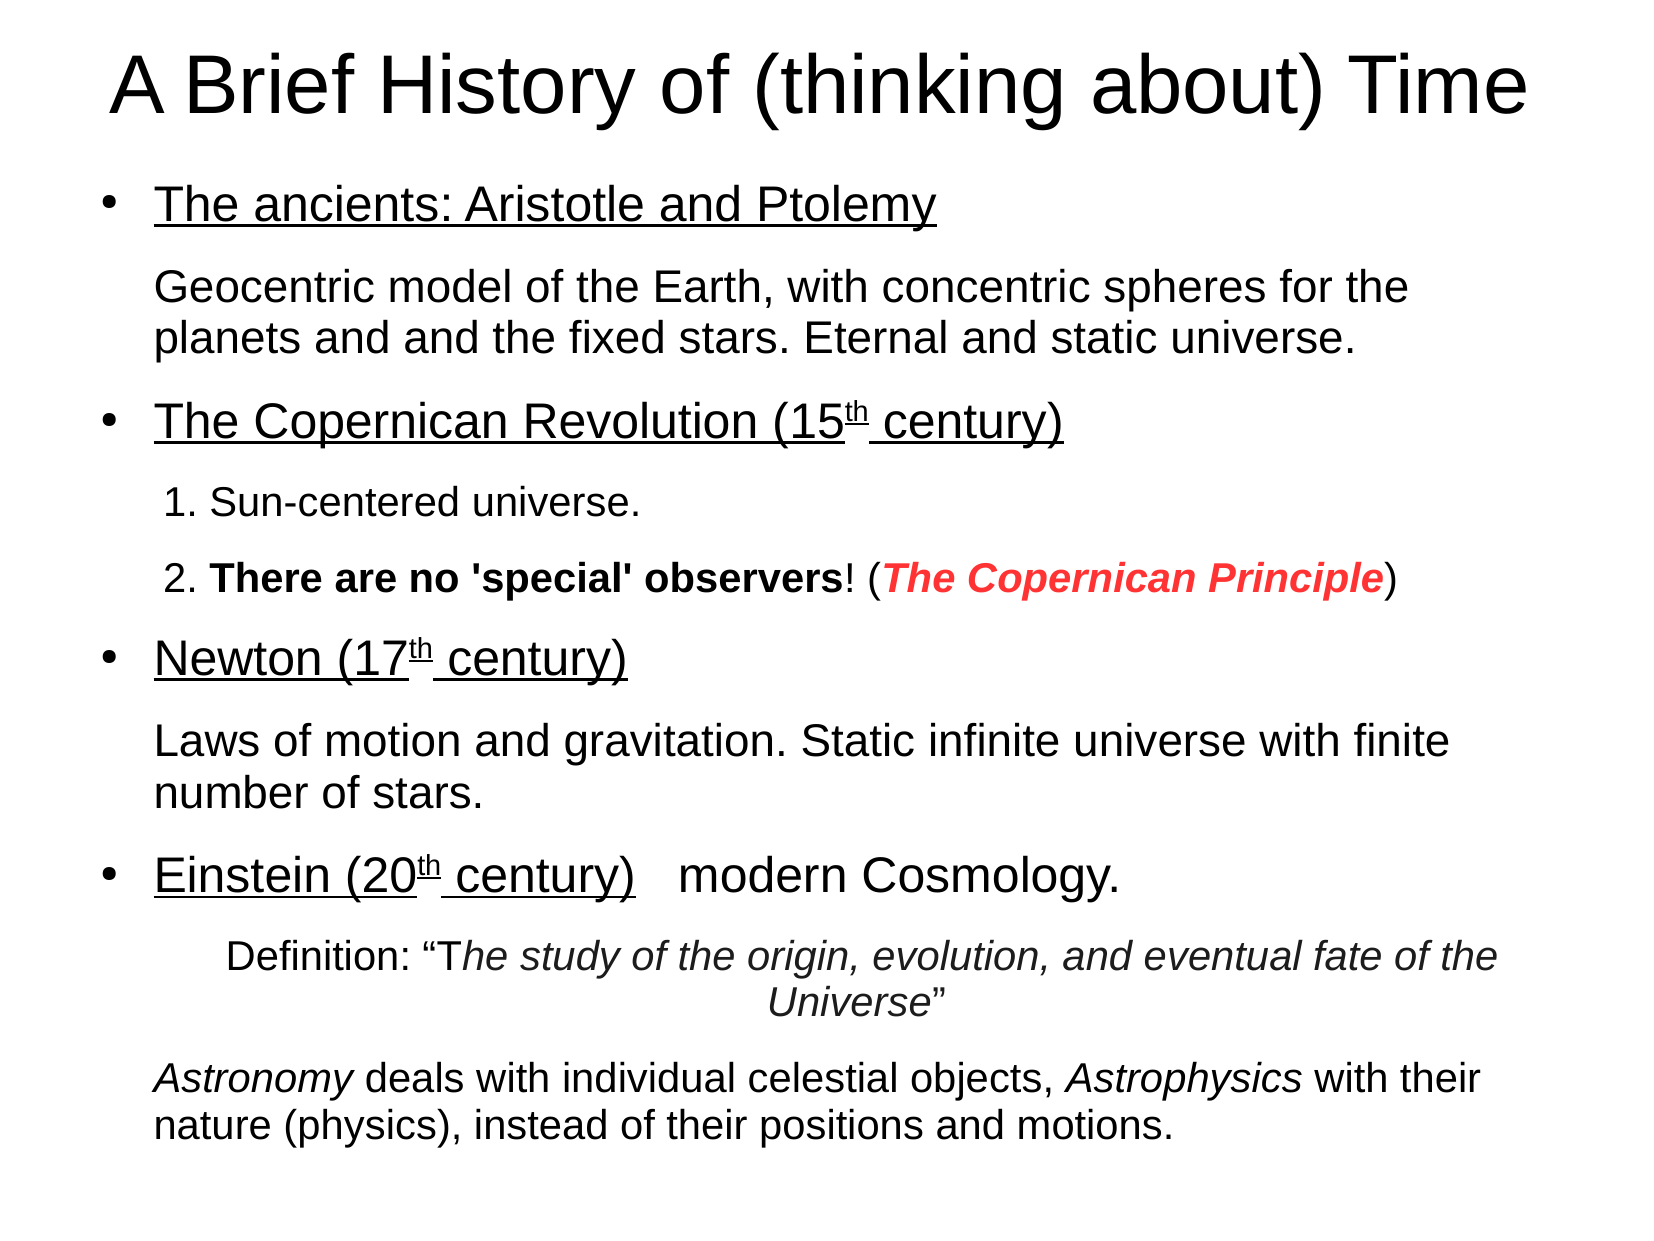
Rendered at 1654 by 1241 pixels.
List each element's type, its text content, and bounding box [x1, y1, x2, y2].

title A Brief History of (thinking about) Time [88, 0, 1577, 186]
list The ancients: Aristotle and Ptolemy Geocentric model of the Earth, with concentric spheres for the planets and and the fixed stars. Eternal and static universe. The Copernican Revolution (15th century) 1. Sun-centered universe. 2. There are no 'special' observers! (The Copernican Principle) Newton (17th century) Laws of motion and gravitation. Static infinite universe with finite number of stars. Einstein (20th century) modern Cosmology. Definition: “The study of the origin, evolution, and eventual fate of the Universe” Astronomy deals with individual celestial objects, Astrophysics with their nature (physics), instead of their positions and motions. [82, 71, 1571, 1145]
